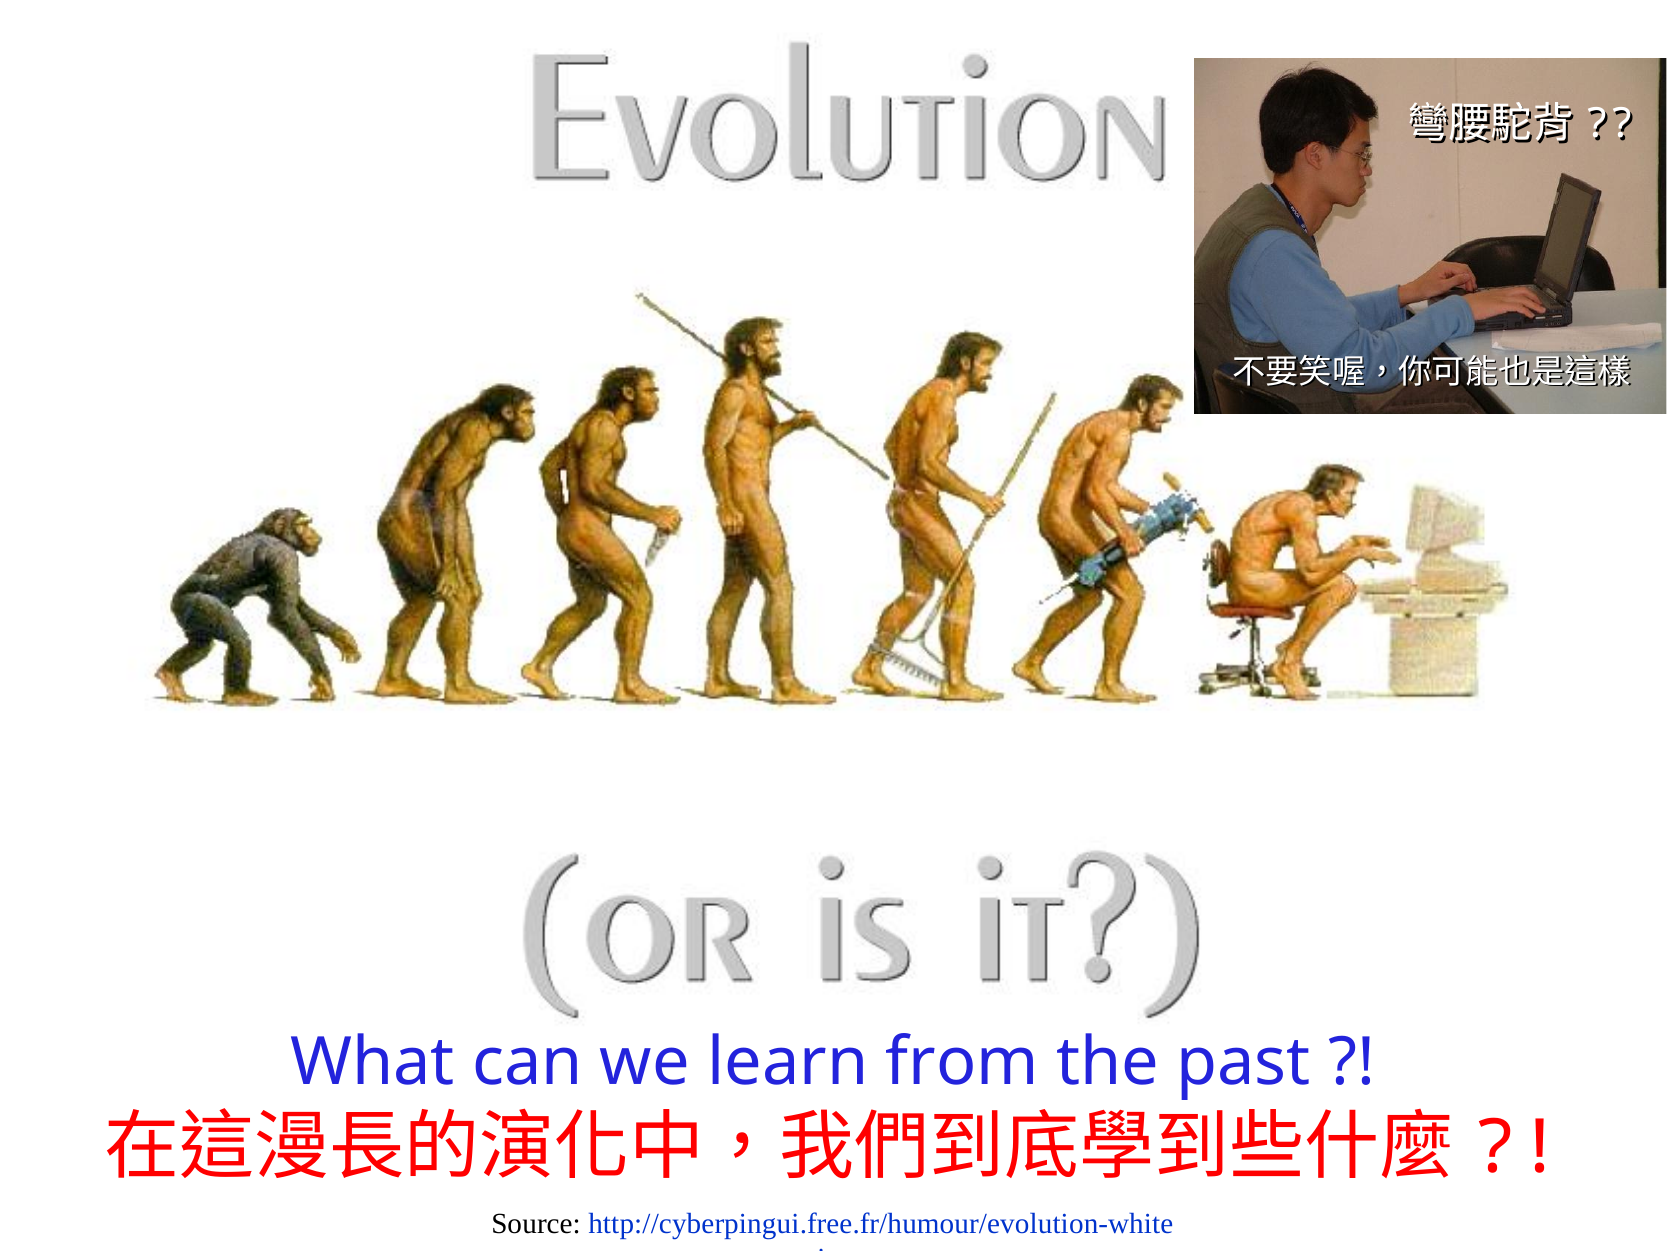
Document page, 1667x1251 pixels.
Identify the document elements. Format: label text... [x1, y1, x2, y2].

text_box Source: http://cyberpingui.free.fr/humour/evolution-white.jpg [454, 1196, 1211, 1247]
text_box What can we learn from the past ?! 在這漫長的演化中，我們到底學到些什麼?! [0, 1010, 1667, 1196]
text_box 不要笑喔，你可能也是這樣 [1204, 342, 1660, 398]
text_box 彎腰駝背?? [1387, 88, 1654, 154]
picture [35, 0, 1667, 1010]
